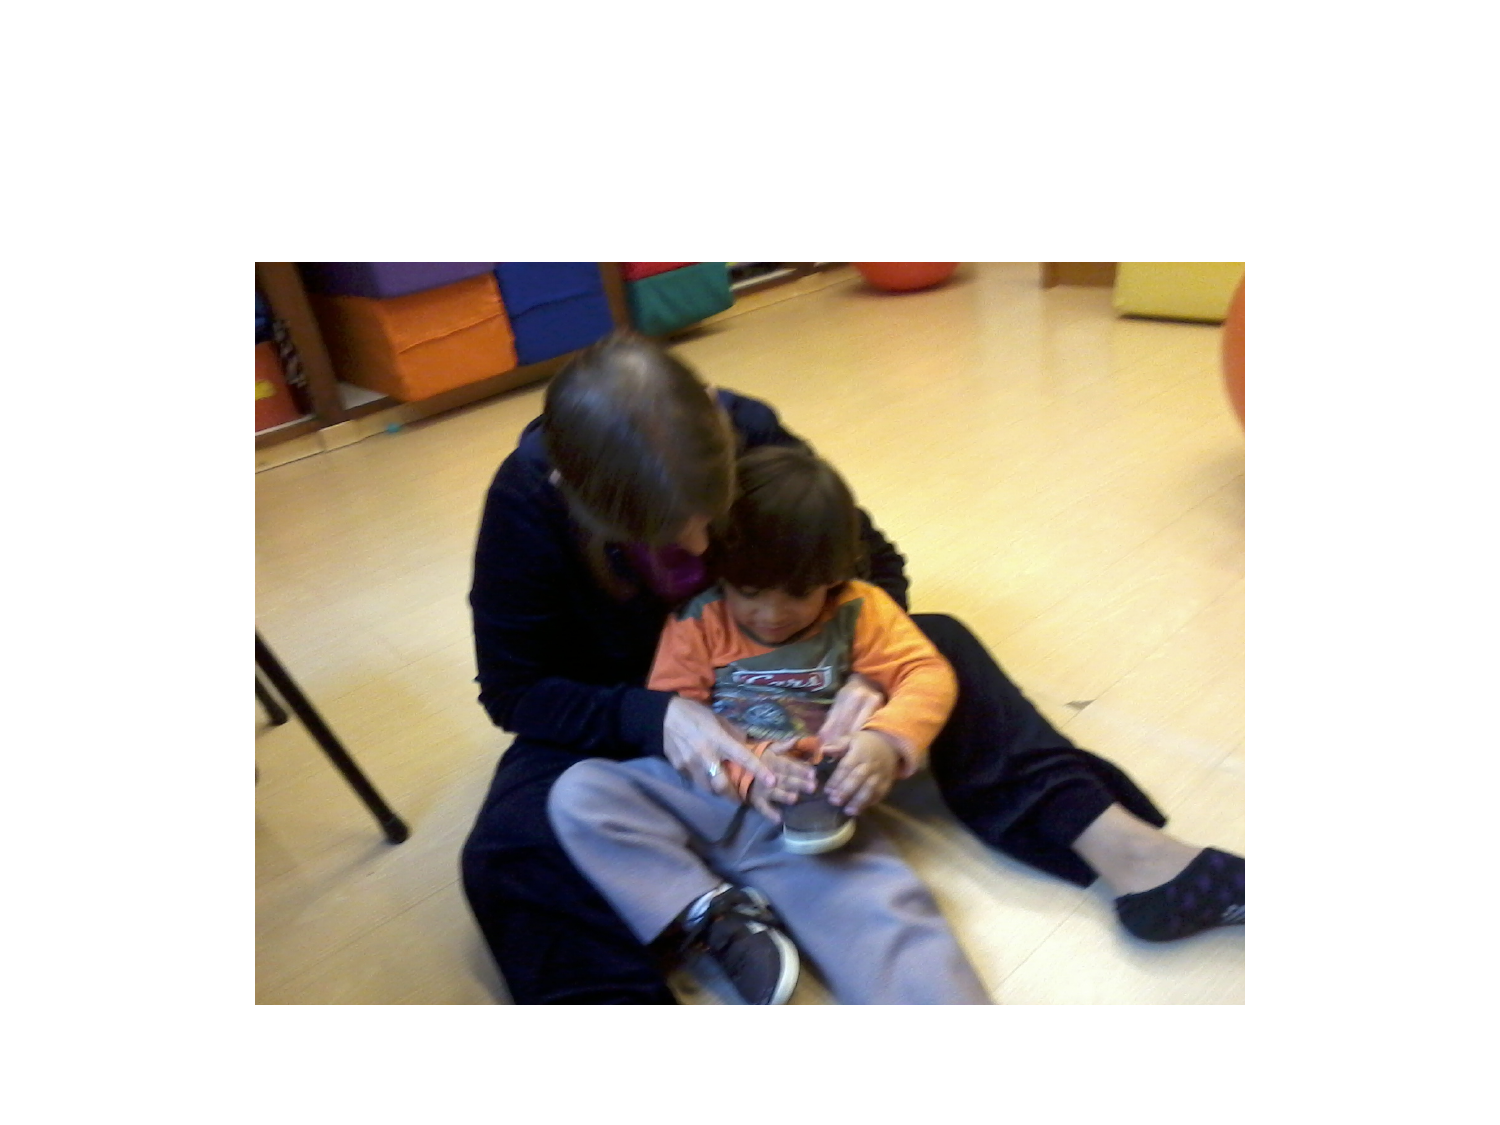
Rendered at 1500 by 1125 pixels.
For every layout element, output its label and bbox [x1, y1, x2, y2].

picture [255, 262, 1245, 1005]
